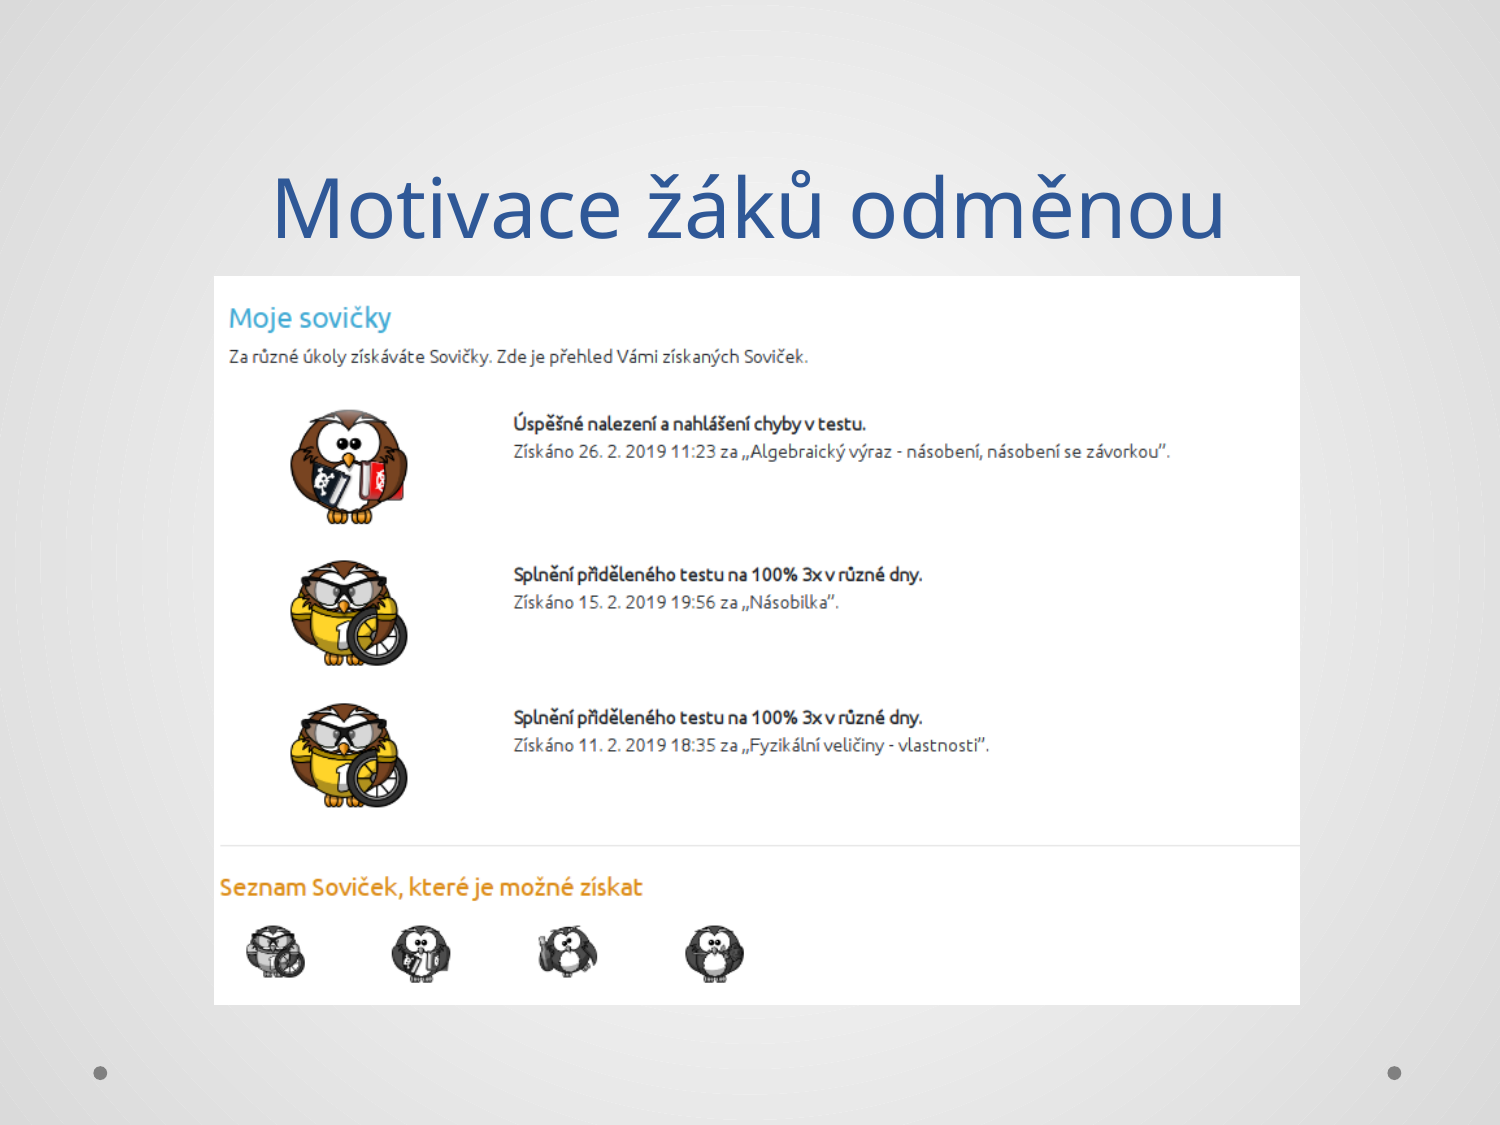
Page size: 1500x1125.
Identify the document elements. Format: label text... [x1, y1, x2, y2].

picture [214, 276, 1300, 1005]
title Motivace žáků odměnou [75, 0, 1425, 263]
